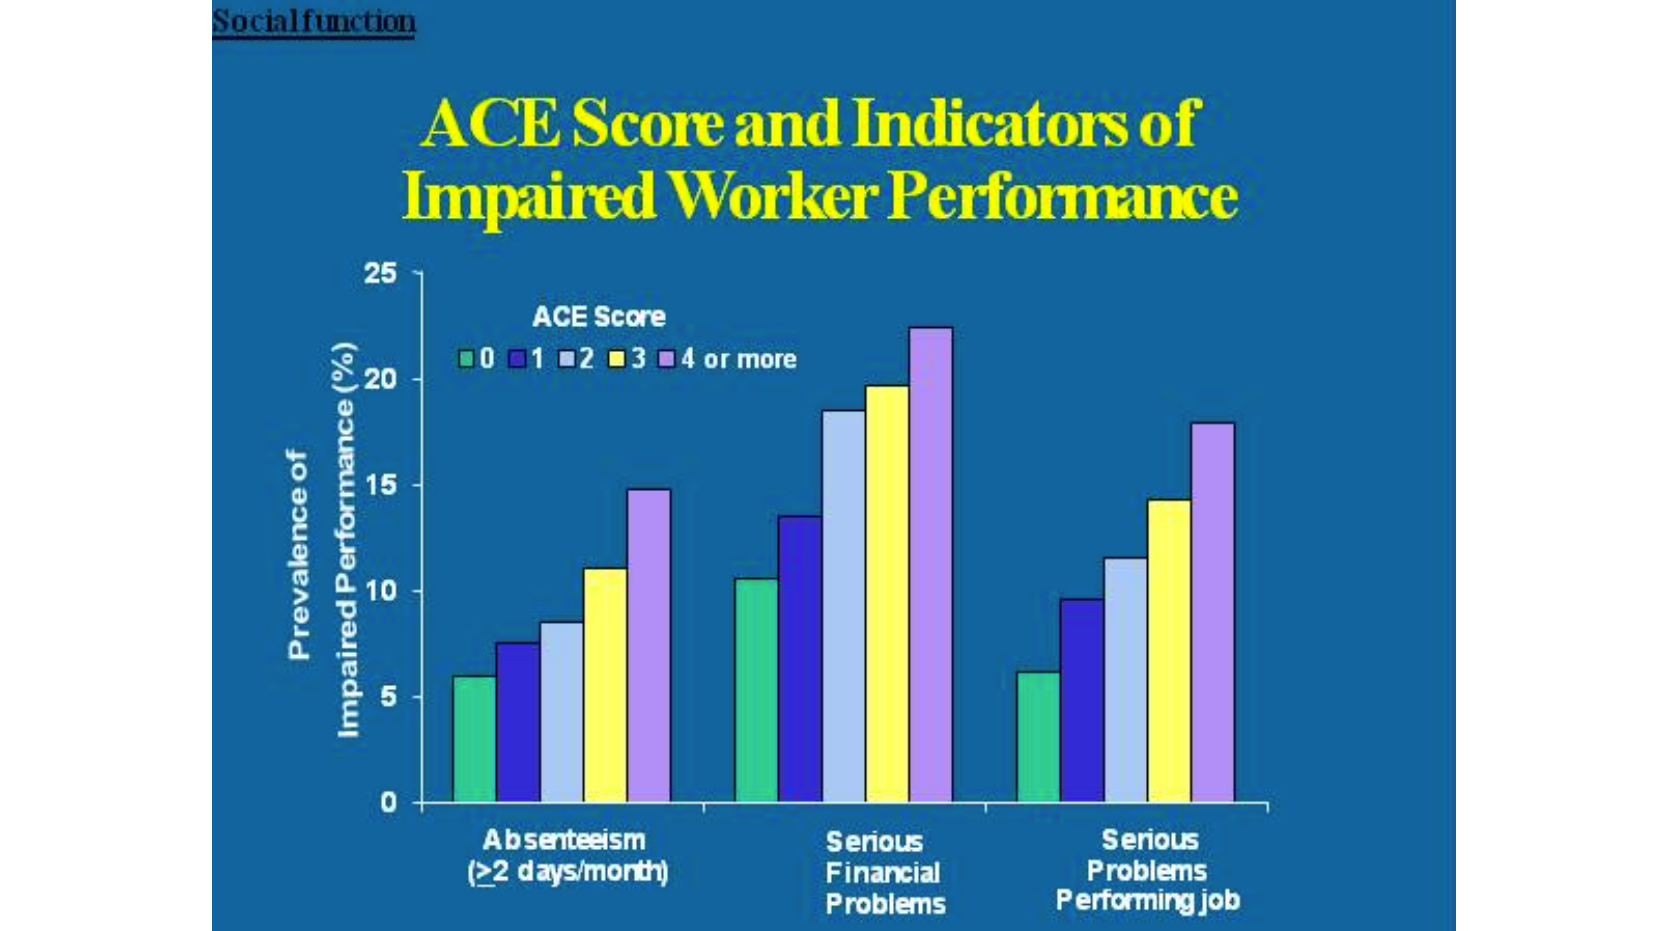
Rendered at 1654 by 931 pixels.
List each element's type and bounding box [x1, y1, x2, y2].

picture [212, 0, 1456, 931]
